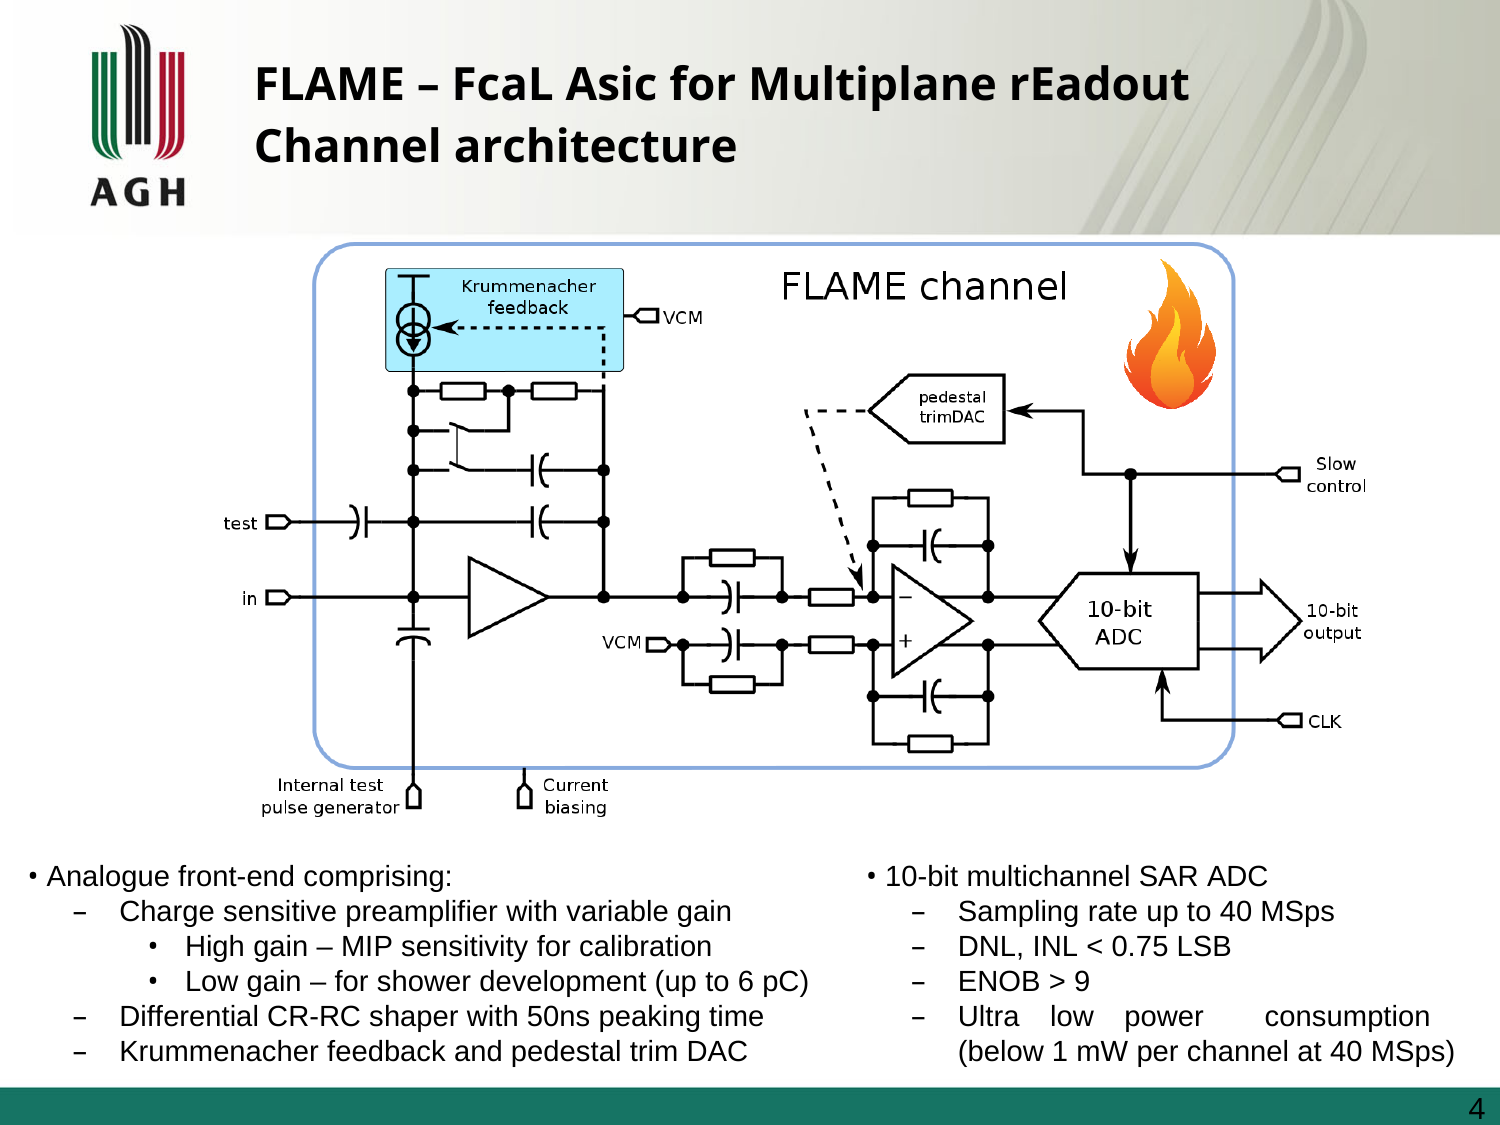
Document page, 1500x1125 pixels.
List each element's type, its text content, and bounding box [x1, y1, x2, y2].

text_box Analogue front-end comprising: Charge sensitive preamplifier with variable gain High gain – MIP sensitivity for calibration Low gain – for shower development (up to 6 pC) Differential CR-RC shaper with 50ns peaking time Krummenacher feedback and pedestal trim DAC [0, 850, 791, 1081]
title FLAME – FcaL Asic for Multiplane rEadout Channel architecture [253, 36, 1426, 192]
picture [0, 0, 1500, 1125]
text_box 10-bit multichannel SAR ADC Sampling rate up to 40 MSps DNL, INL < 0.75 LSB ENOB > 9 Ultra low power consumption (below 1 mW per channel at 40 MSps) [791, 850, 1477, 1081]
